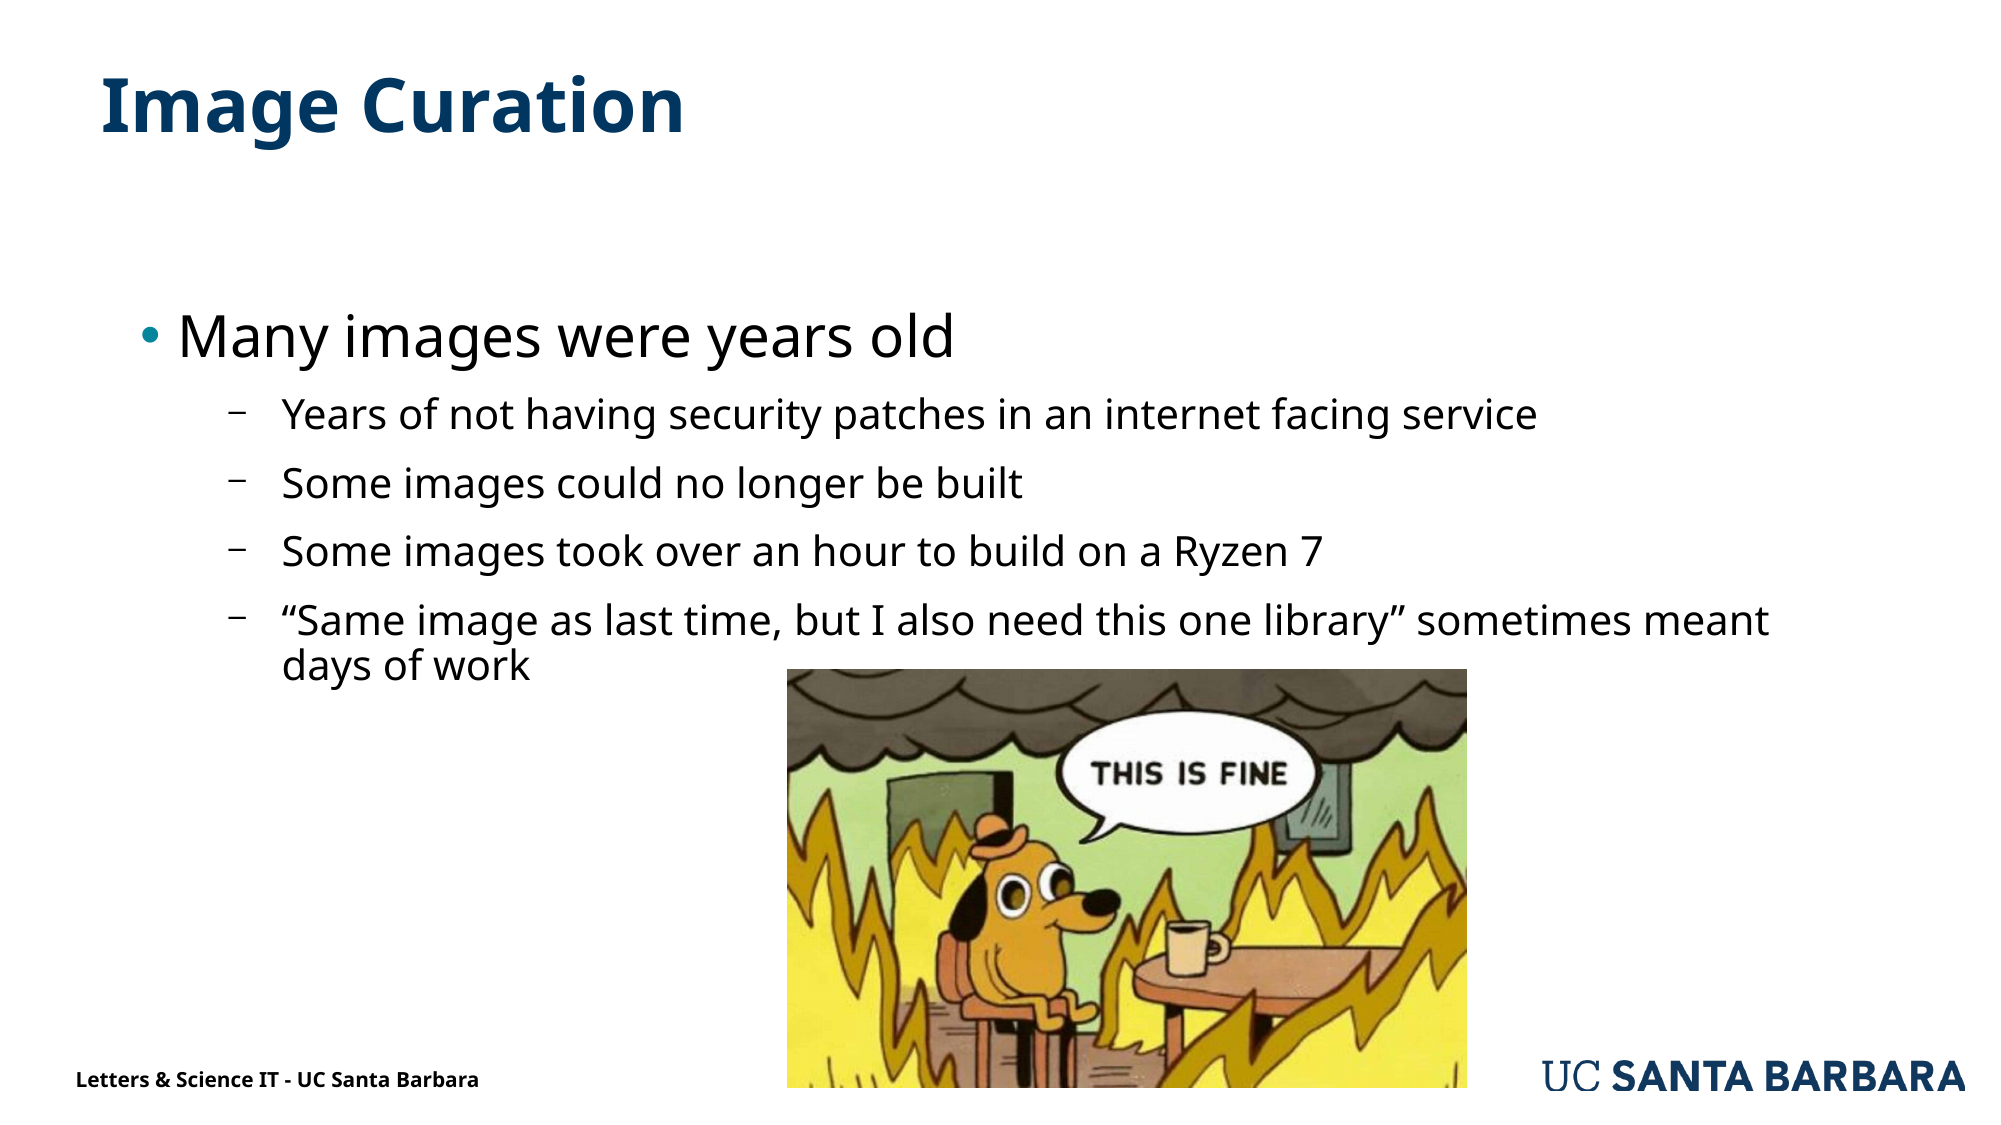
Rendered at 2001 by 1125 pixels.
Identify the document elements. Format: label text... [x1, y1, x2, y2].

picture [787, 669, 1467, 1088]
list Many images were years old Years of not having security patches in an internet facing service Some images could no longer be built Some images took over an hour to build on a Ryzen 7 “Same image as last time, but I also need this one library” sometimes meant days of work [125, 299, 1874, 1014]
title Image Curation [86, 59, 1914, 158]
